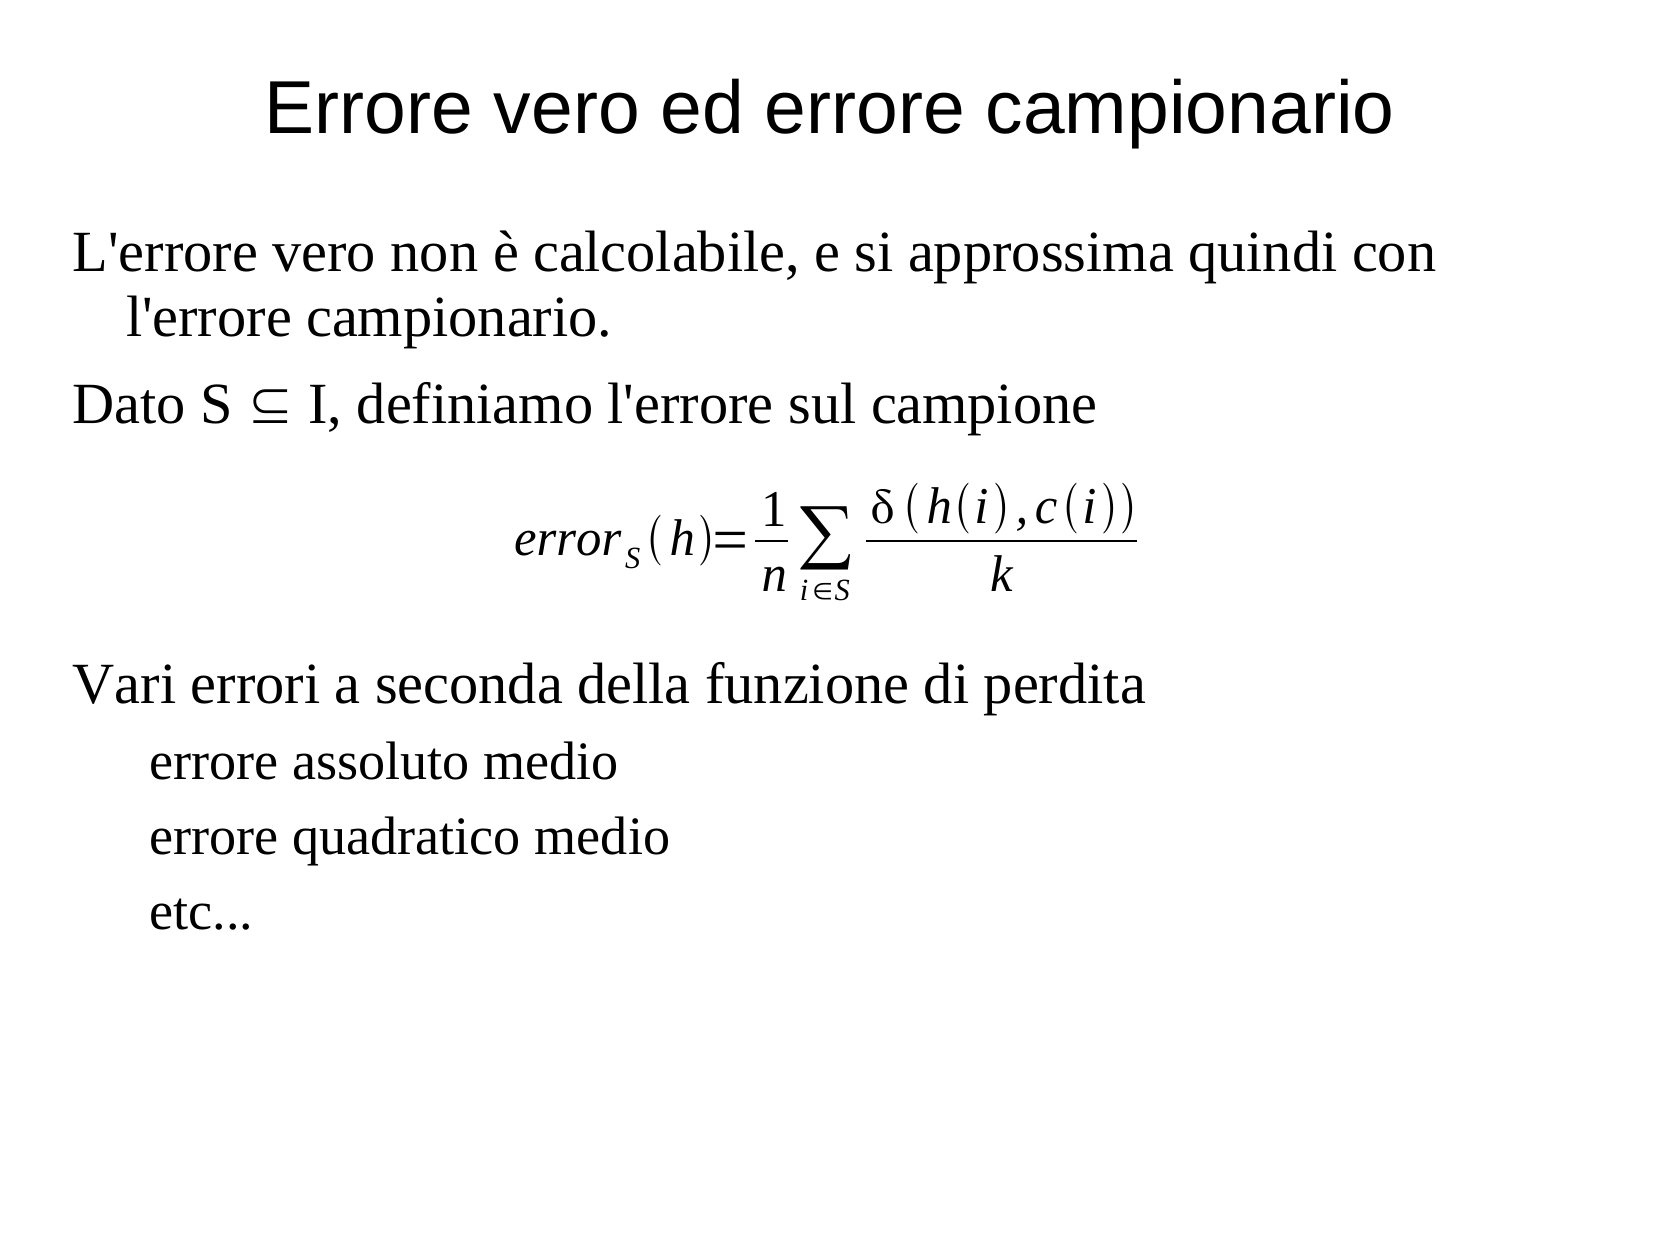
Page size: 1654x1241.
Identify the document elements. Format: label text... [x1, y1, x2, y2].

list L'errore vero non è calcolabile, e si approssima quindi con l'errore campionario. Dato S ⊆ I, definiamo l'errore sul campione Vari errori a seconda della funzione di perdita errore assoluto medio errore quadratico medio etc... [55, 219, 1605, 1179]
title Errore vero ed errore campionario [52, 42, 1608, 173]
chart [501, 478, 1153, 608]
